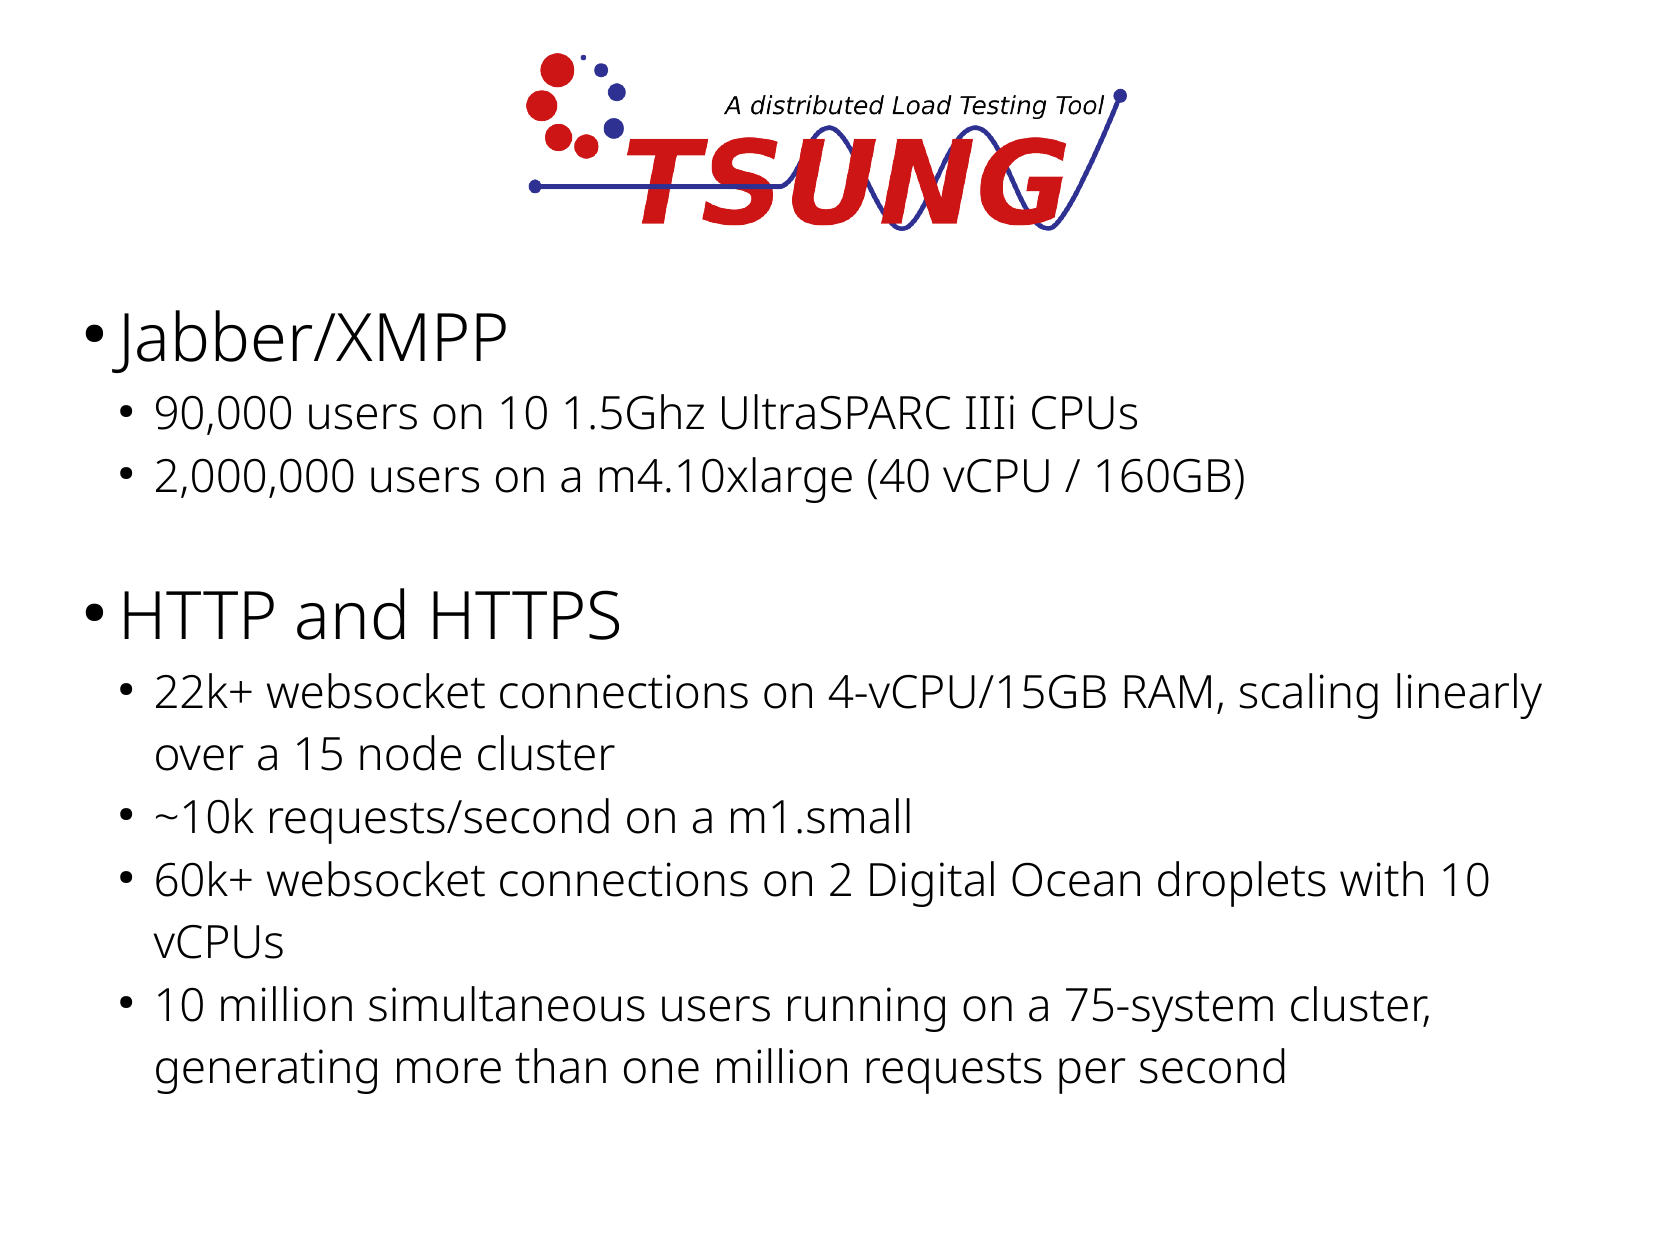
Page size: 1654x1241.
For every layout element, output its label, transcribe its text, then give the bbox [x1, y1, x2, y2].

picture [526, 53, 1127, 231]
subtitle Jabber/XMPP 90,000 users on 10 1.5Ghz UltraSPARC IIIi CPUs 2,000,000 users on a m4.10xlarge (40 vCPU / 160GB) HTTP and HTTPS 22k+ websocket connections on 4-vCPU/15GB RAM, scaling linearly over a 15 node cluster ~10k requests/second on a m1.small 60k+ websocket connections on 2 Digital Ocean droplets with 10 vCPUs 10 million simultaneous users running on a 75-system cluster, generating more than one million requests per second [82, 290, 1571, 1204]
